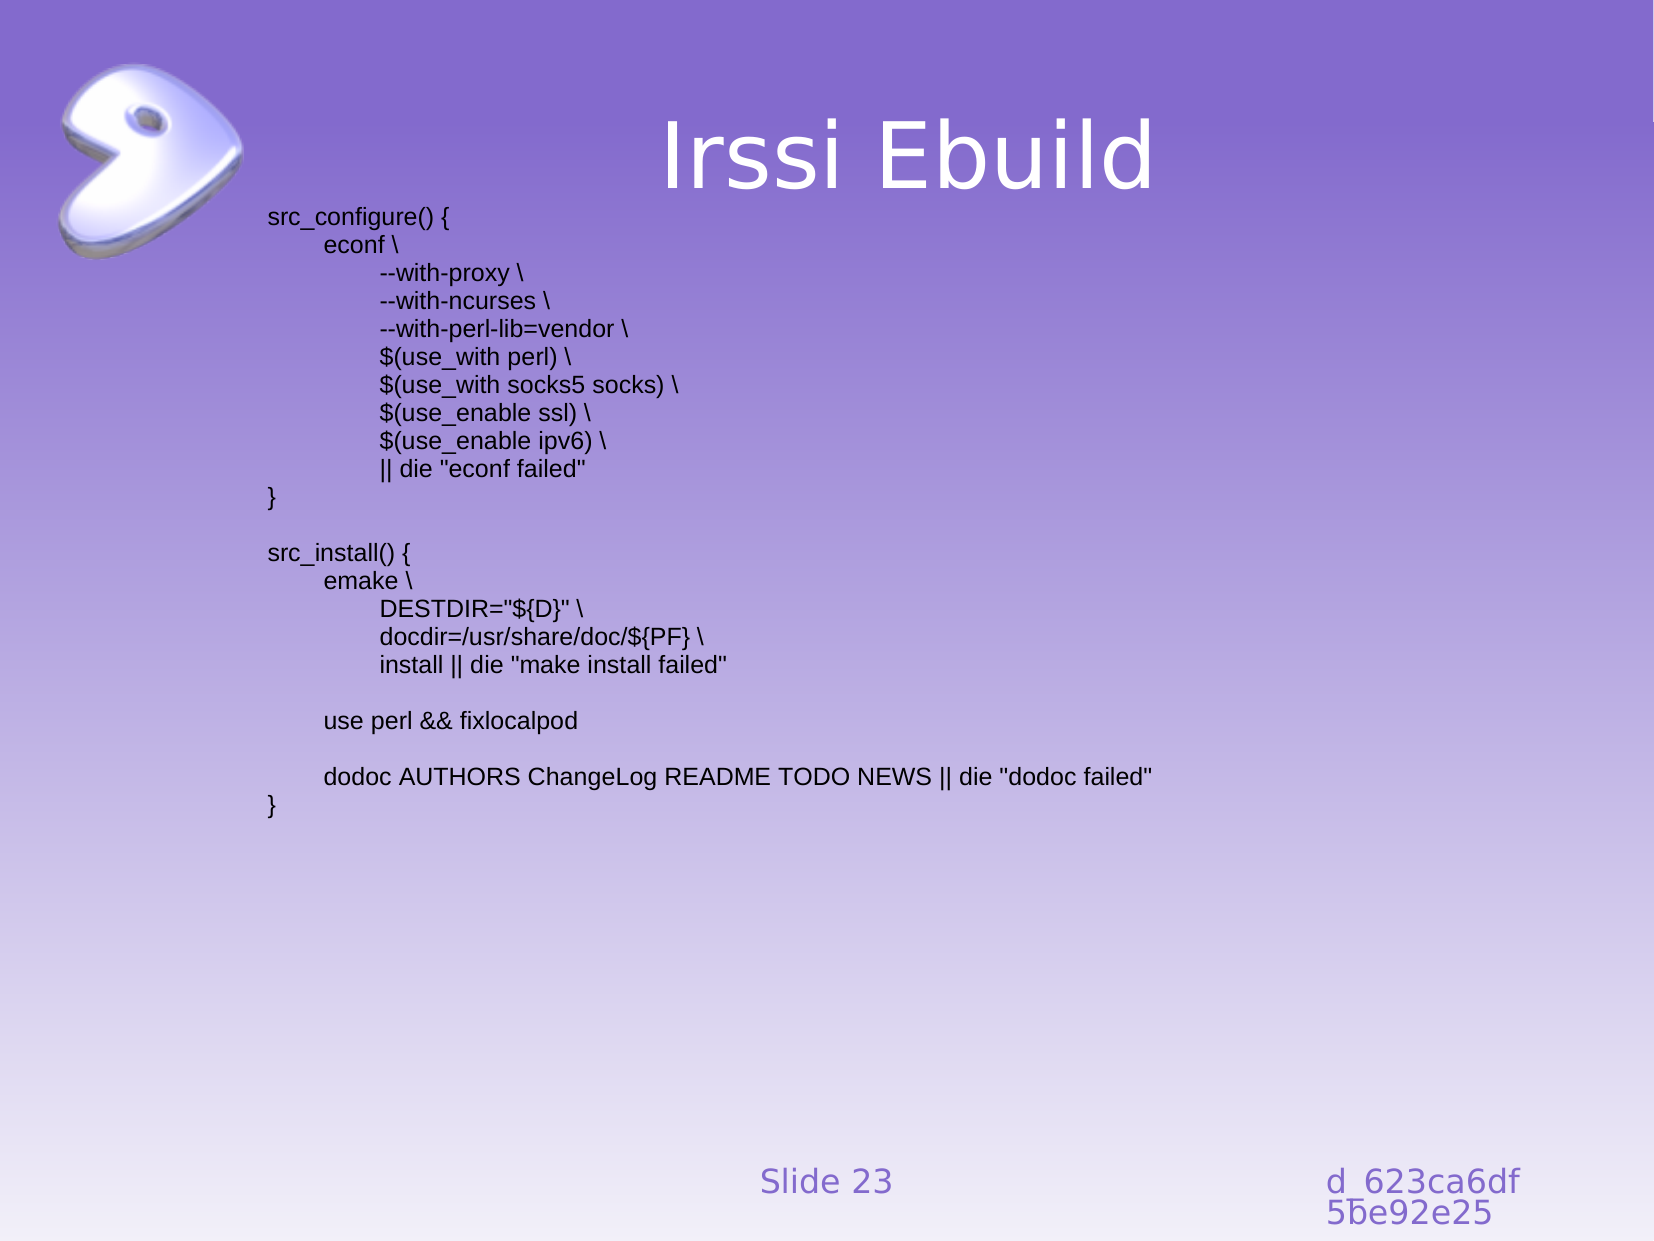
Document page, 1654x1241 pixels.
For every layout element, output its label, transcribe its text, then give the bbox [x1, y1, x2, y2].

title Irssi Ebuild [288, 44, 1531, 268]
text_box src_configure() { econf \ --with-proxy \ --with-ncurses \ --with-perl-lib=vendor \ $(use_with perl) \ $(use_with socks5 socks) \ $(use_enable ssl) \ $(use_enable ipv6) \ || die "econf failed" } src_install() { emake \ DESTDIR="${D}" \ docdir=/usr/share/doc/${PF} \ install || die "make install failed" use perl && fixlocalpod dodoc AUTHORS ChangeLog README TODO NEWS || die "dodoc failed" } [267, 202, 1430, 819]
picture [49, 61, 248, 266]
